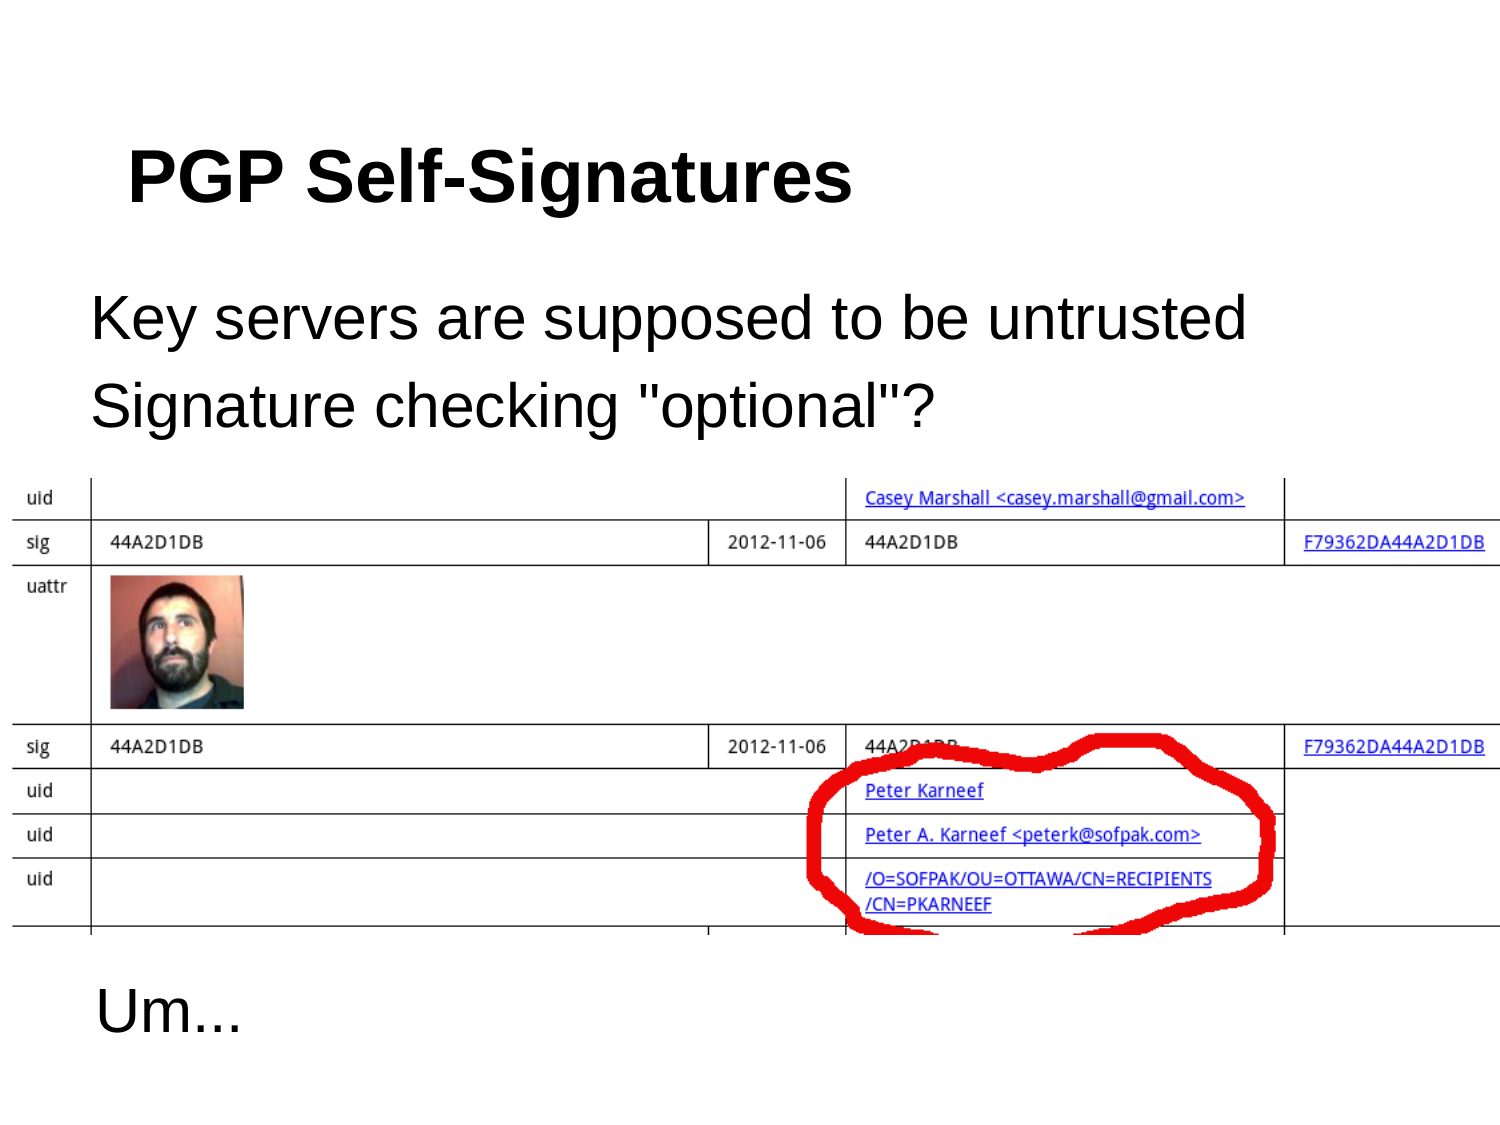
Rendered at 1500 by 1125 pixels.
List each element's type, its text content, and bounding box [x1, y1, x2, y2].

text_box [12, 478, 1500, 935]
title PGP Self-Signatures [75, 45, 1425, 233]
text_box Um... [79, 955, 1398, 1080]
list Key servers are supposed to be untrusted Signature checking "optional"? [75, 262, 1425, 478]
